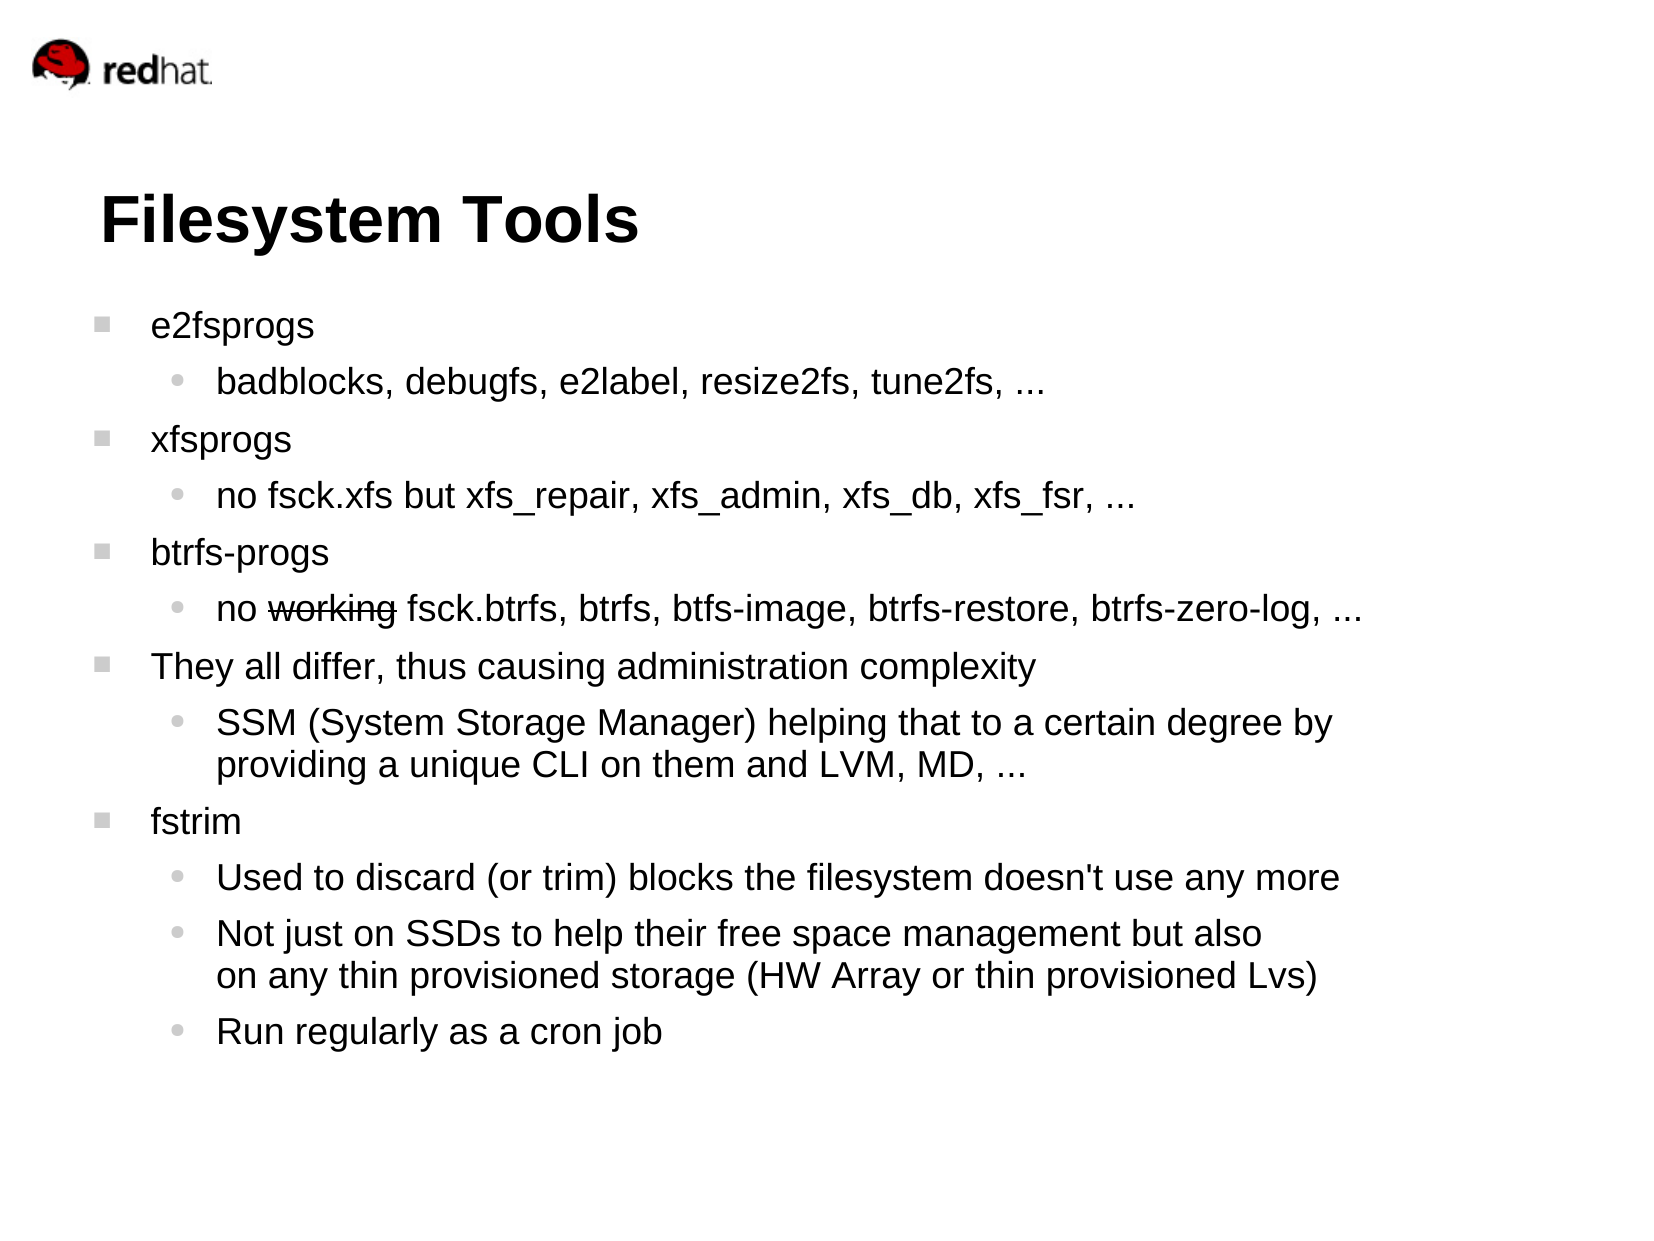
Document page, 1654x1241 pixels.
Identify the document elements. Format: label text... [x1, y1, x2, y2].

picture [31, 37, 212, 98]
title Filesystem Tools [100, 164, 1506, 275]
list e2fsprogs badblocks, debugfs, e2label, resize2fs, tune2fs, ... xfsprogs no fsck.xfs but xfs_repair, xfs_admin, xfs_db, xfs_fsr, ... btrfs-progs no working fsck.btrfs, btrfs, btfs-image, btrfs-restore, btrfs-zero-log, ... They all differ, thus causing administration complexity SSM (System Storage Manager) helping that to a certain degree by providing a unique CLI on them and LVM, MD, ... fstrim Used to discard (or trim) blocks the filesystem doesn't use any more Not just on SSDs to help their free space management but also on any thin provisioned storage (HW Array or thin provisioned Lvs) Run regularly as a cron job [94, 304, 1500, 1174]
